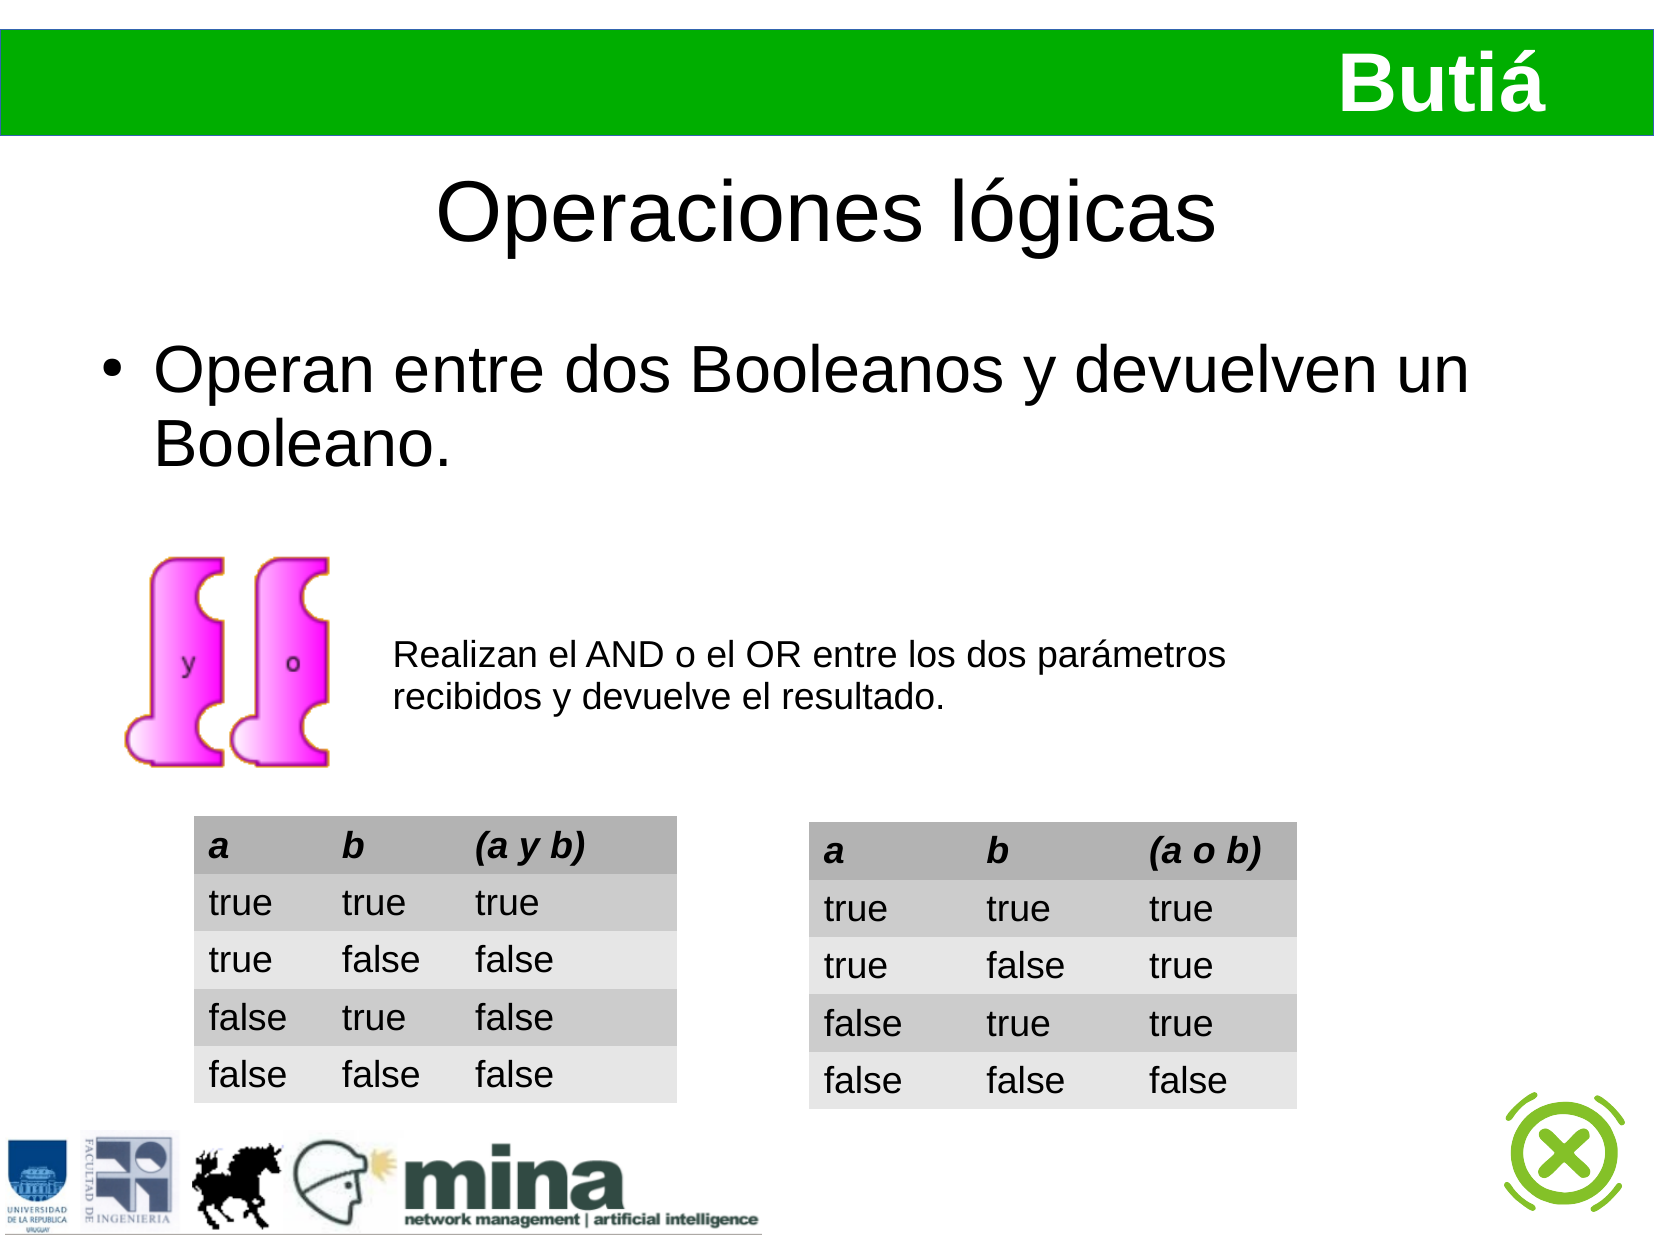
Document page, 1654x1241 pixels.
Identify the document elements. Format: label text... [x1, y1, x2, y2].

table_header (a o b) [1134, 822, 1297, 880]
picture [5, 1130, 762, 1235]
table_cell true [1134, 937, 1297, 994]
table_cell false [327, 931, 460, 989]
table_cell true [327, 989, 460, 1046]
picture [120, 554, 333, 779]
list Operan entre dos Booleanos y devuelven un Booleano. [82, 331, 1571, 1051]
table_cell false [809, 1052, 972, 1109]
table_header (a y b) [460, 816, 677, 874]
table_cell true [1134, 994, 1297, 1052]
picture [1504, 1092, 1625, 1212]
table_cell false [809, 994, 972, 1052]
table_cell false [460, 1046, 677, 1103]
table_cell false [460, 989, 677, 1046]
table_header b [327, 816, 460, 874]
table_cell true [460, 874, 677, 931]
table_cell false [194, 1046, 327, 1103]
table_cell false [972, 1052, 1134, 1109]
table_cell false [327, 1046, 460, 1103]
table_cell false [460, 931, 677, 989]
table_cell true [194, 931, 327, 989]
table_cell true [809, 937, 972, 994]
table_cell true [809, 880, 972, 937]
table_header a [809, 822, 972, 880]
text_box Realizan el AND o el OR entre los dos parámetros recibidos y devuelve el resultado. [377, 626, 1242, 725]
table_cell true [327, 874, 460, 931]
table_cell true [194, 874, 327, 931]
table_cell true [972, 880, 1134, 937]
title Operaciones lógicas [82, 108, 1571, 316]
table_cell true [1134, 880, 1297, 937]
table_header b [972, 822, 1134, 880]
table_cell true [972, 994, 1134, 1052]
table_cell false [1134, 1052, 1297, 1109]
table_header a [194, 816, 327, 874]
table_cell false [194, 989, 327, 1046]
table_cell false [972, 937, 1134, 994]
